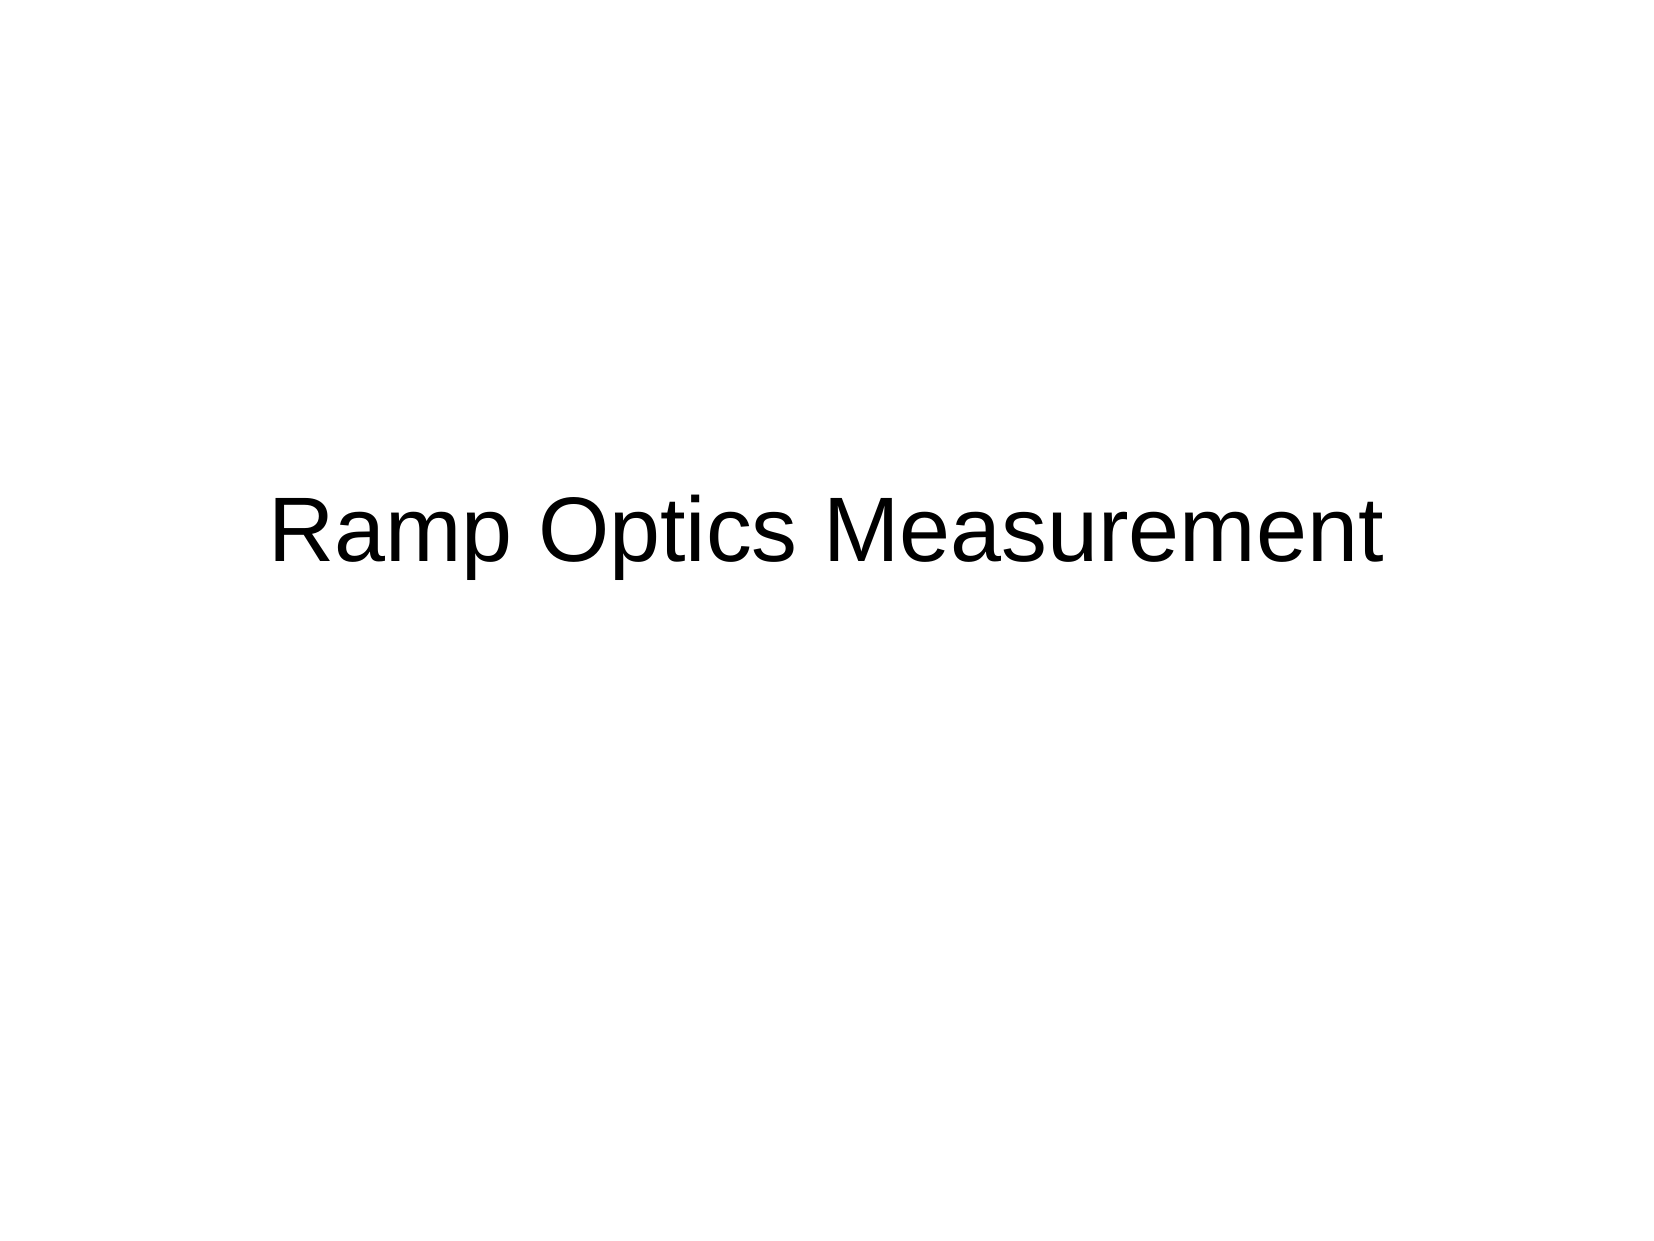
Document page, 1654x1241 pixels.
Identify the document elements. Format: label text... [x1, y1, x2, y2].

subtitle Ramp Optics Measurement [82, 49, 1571, 1010]
